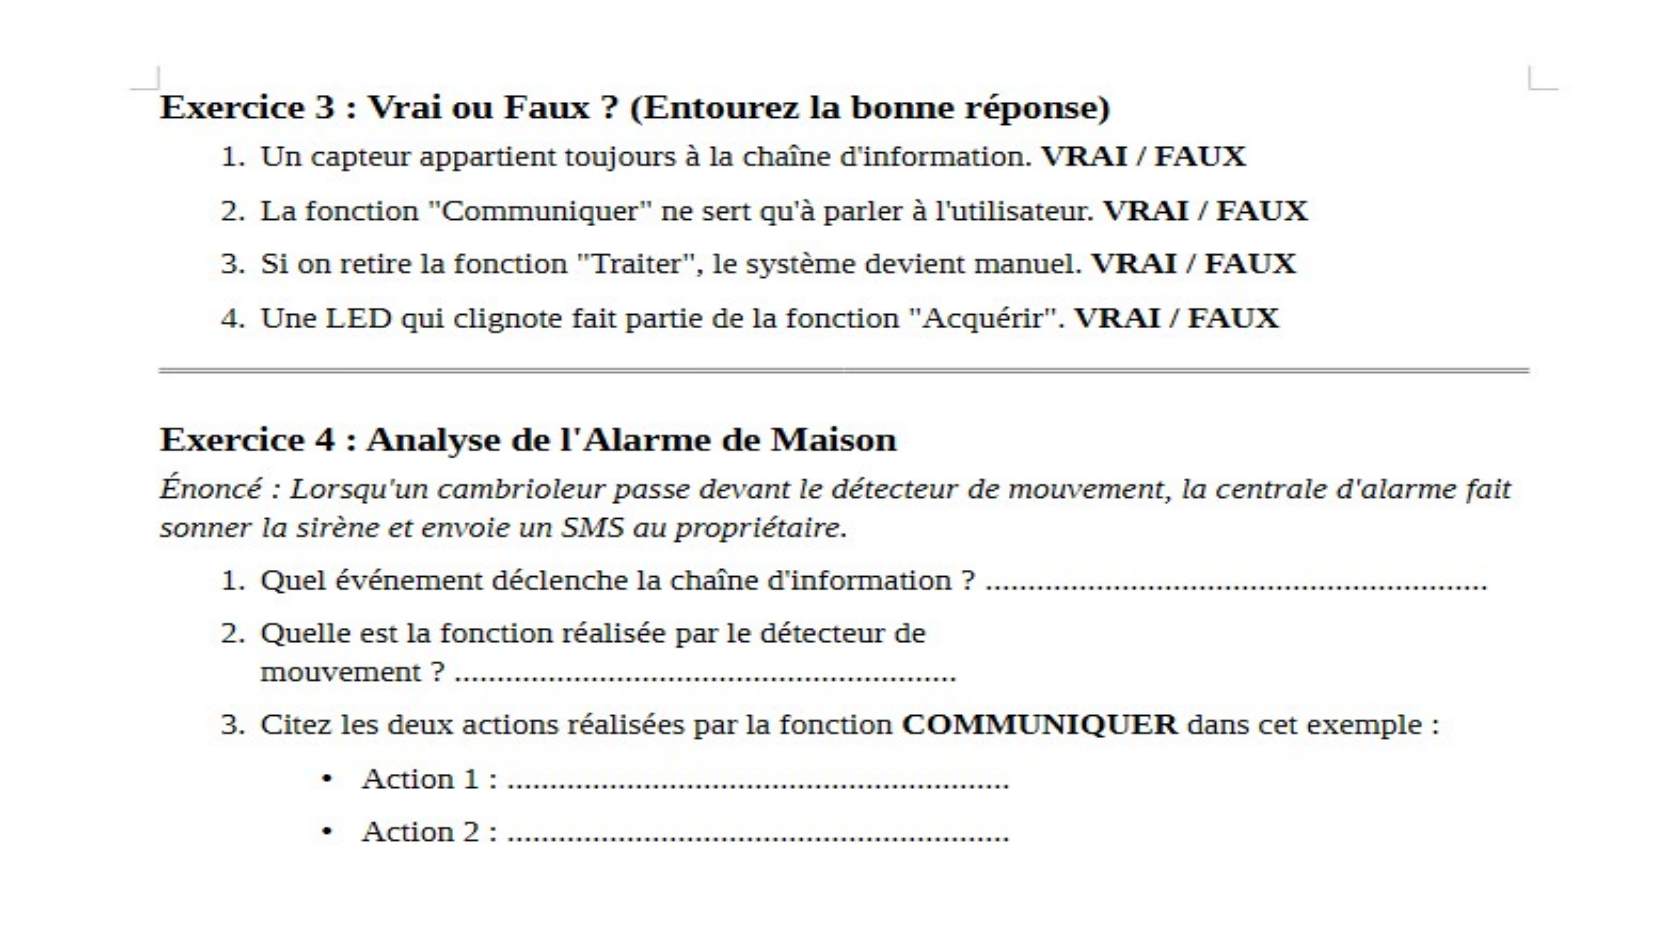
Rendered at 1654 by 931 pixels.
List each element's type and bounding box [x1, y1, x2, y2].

picture [88, 29, 1595, 912]
